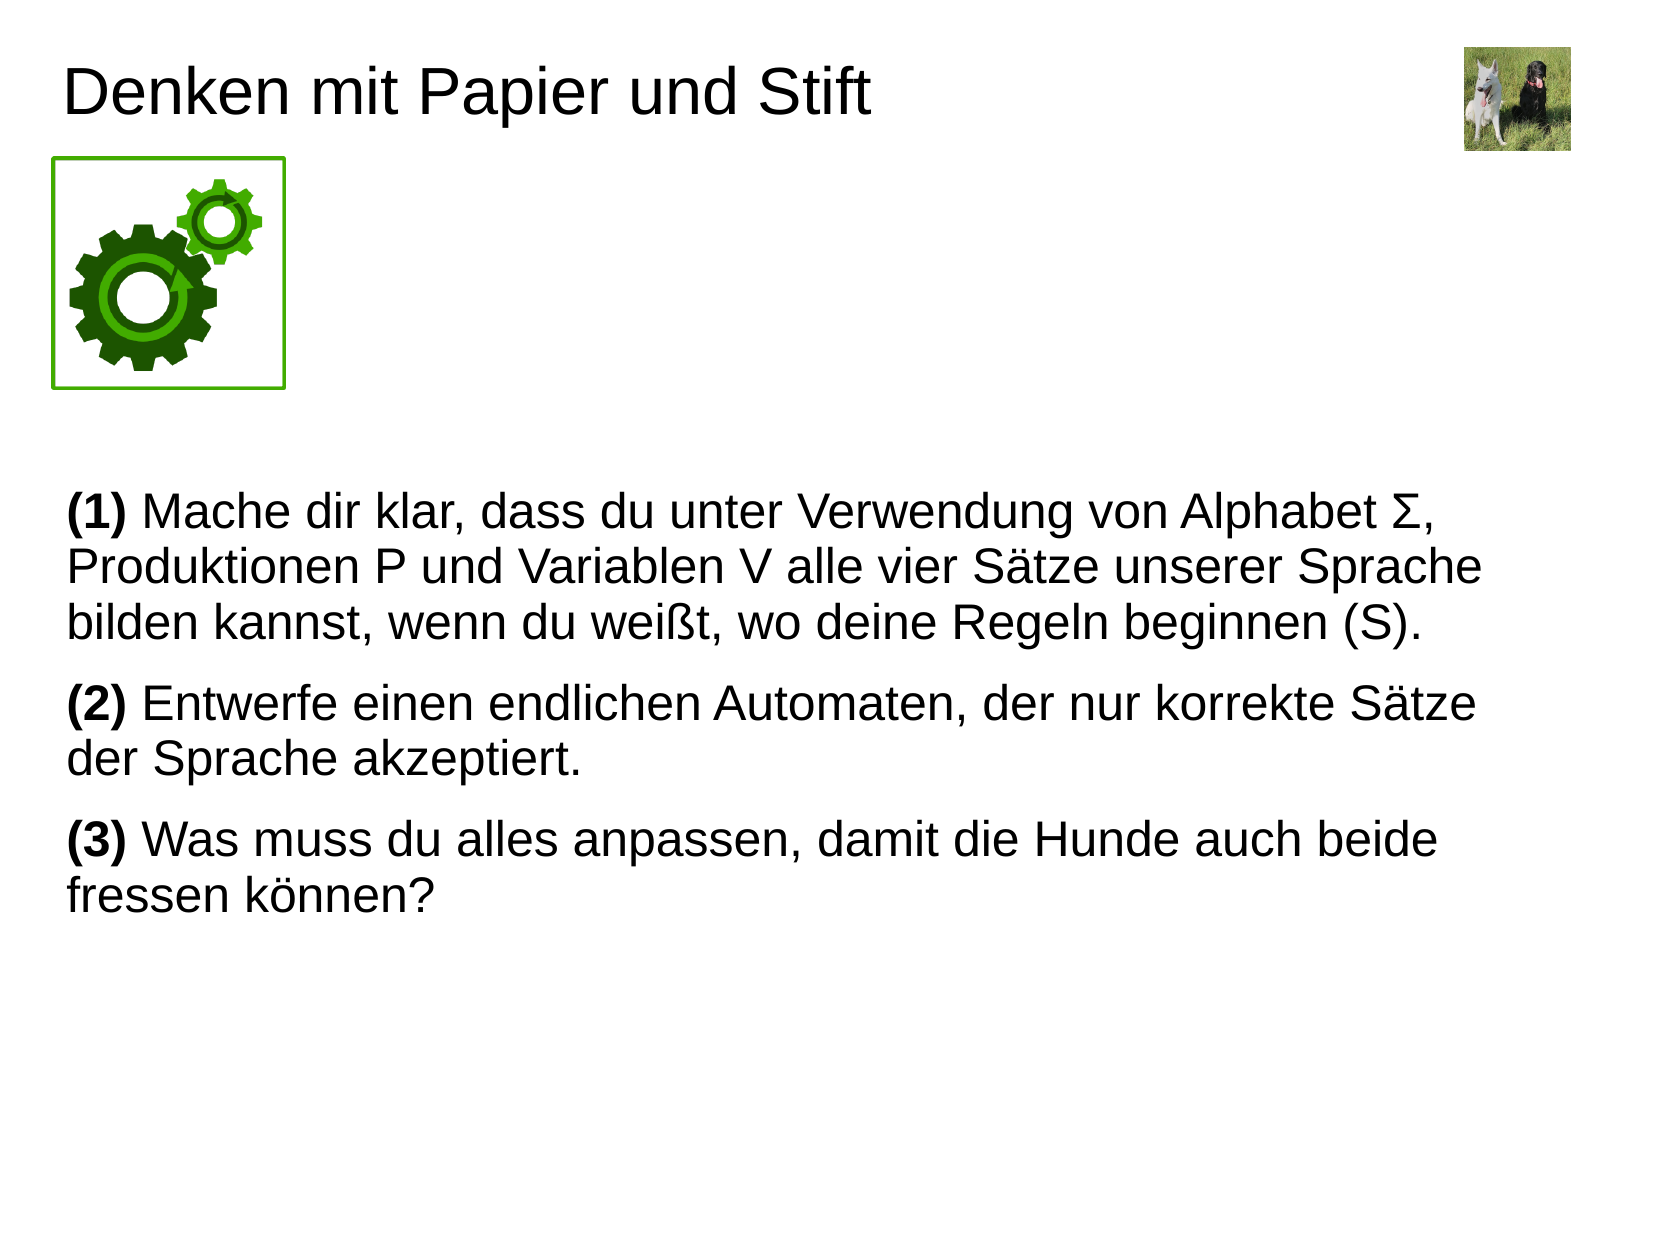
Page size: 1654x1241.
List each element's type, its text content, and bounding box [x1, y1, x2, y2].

text_box (1) Mache dir klar, dass du unter Verwendung von Alphabet Σ, Produktionen P und Variablen V alle vier Sätze unserer Sprache bilden kannst, wenn du weißt, wo deine Regeln beginnen (S). (2) Entwerfe einen endlichen Automaten, der nur korrekte Sätze der Sprache akzeptiert. (3) Was muss du alles anpassen, damit die Hunde auch beide fressen können? [51, 425, 1560, 981]
picture [1464, 47, 1571, 151]
picture [51, 156, 286, 390]
text_box Denken mit Papier und Stift [47, 47, 1087, 154]
